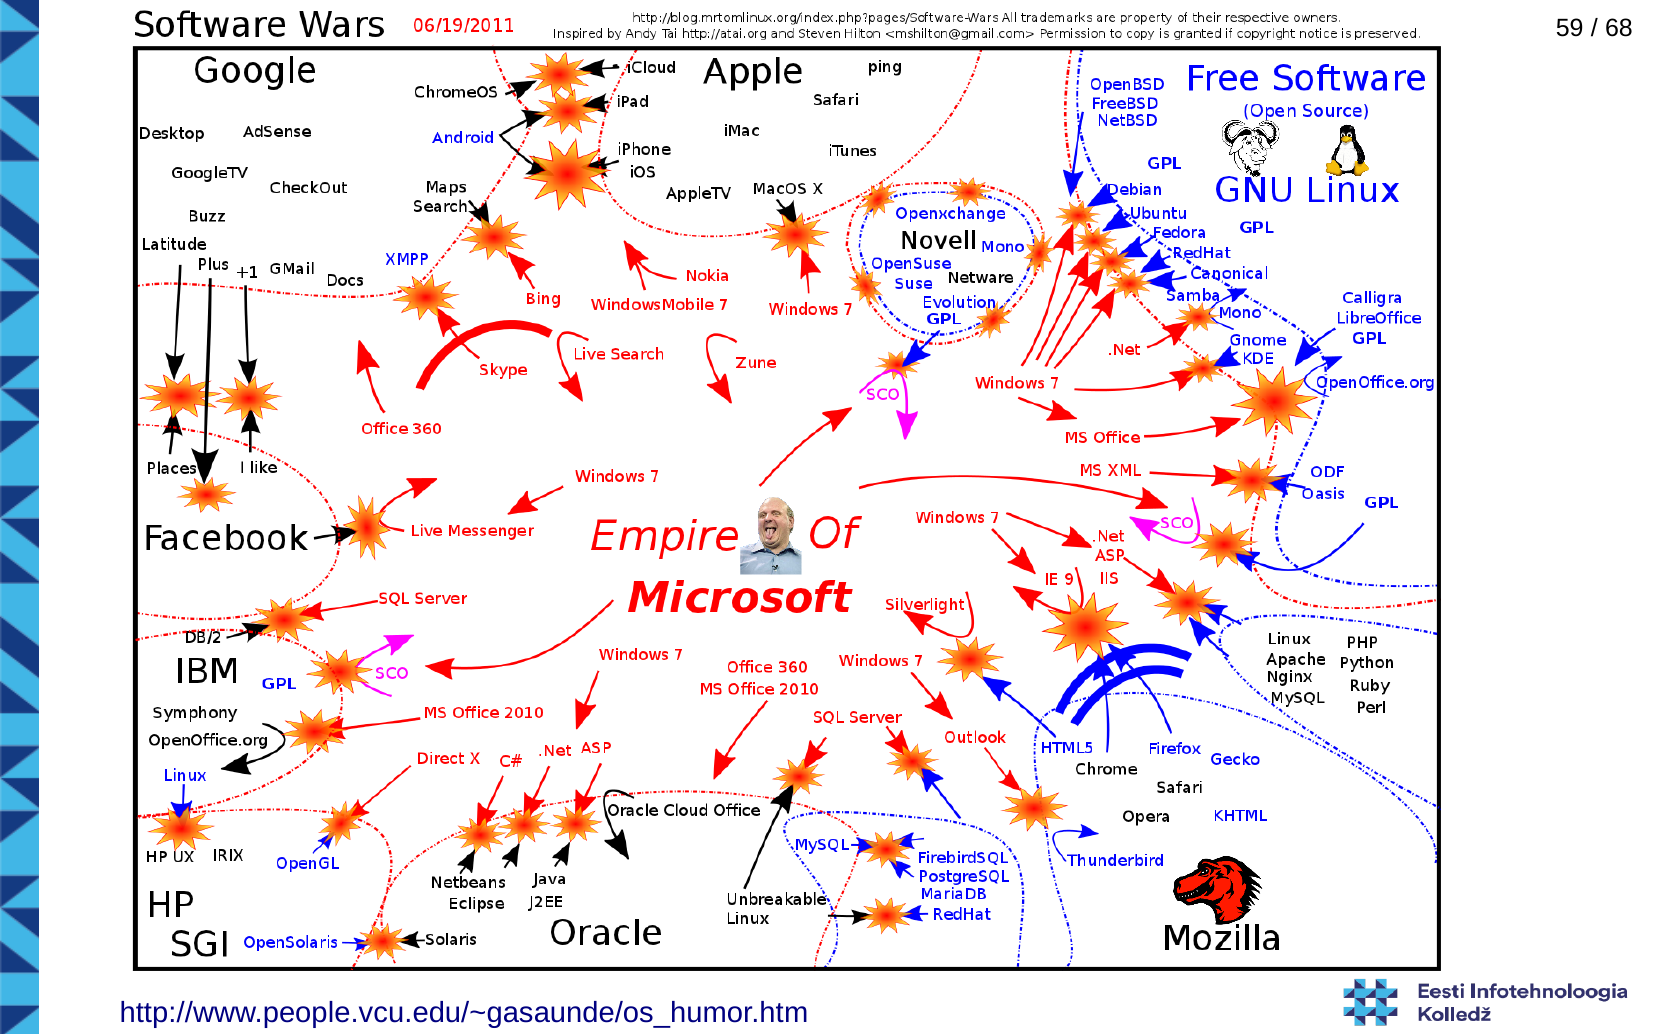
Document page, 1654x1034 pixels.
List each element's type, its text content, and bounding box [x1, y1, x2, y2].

picture [132, 3, 1441, 972]
text_box http://www.people.vcu.edu/~gasaunde/os_humor.htm [104, 988, 839, 1034]
